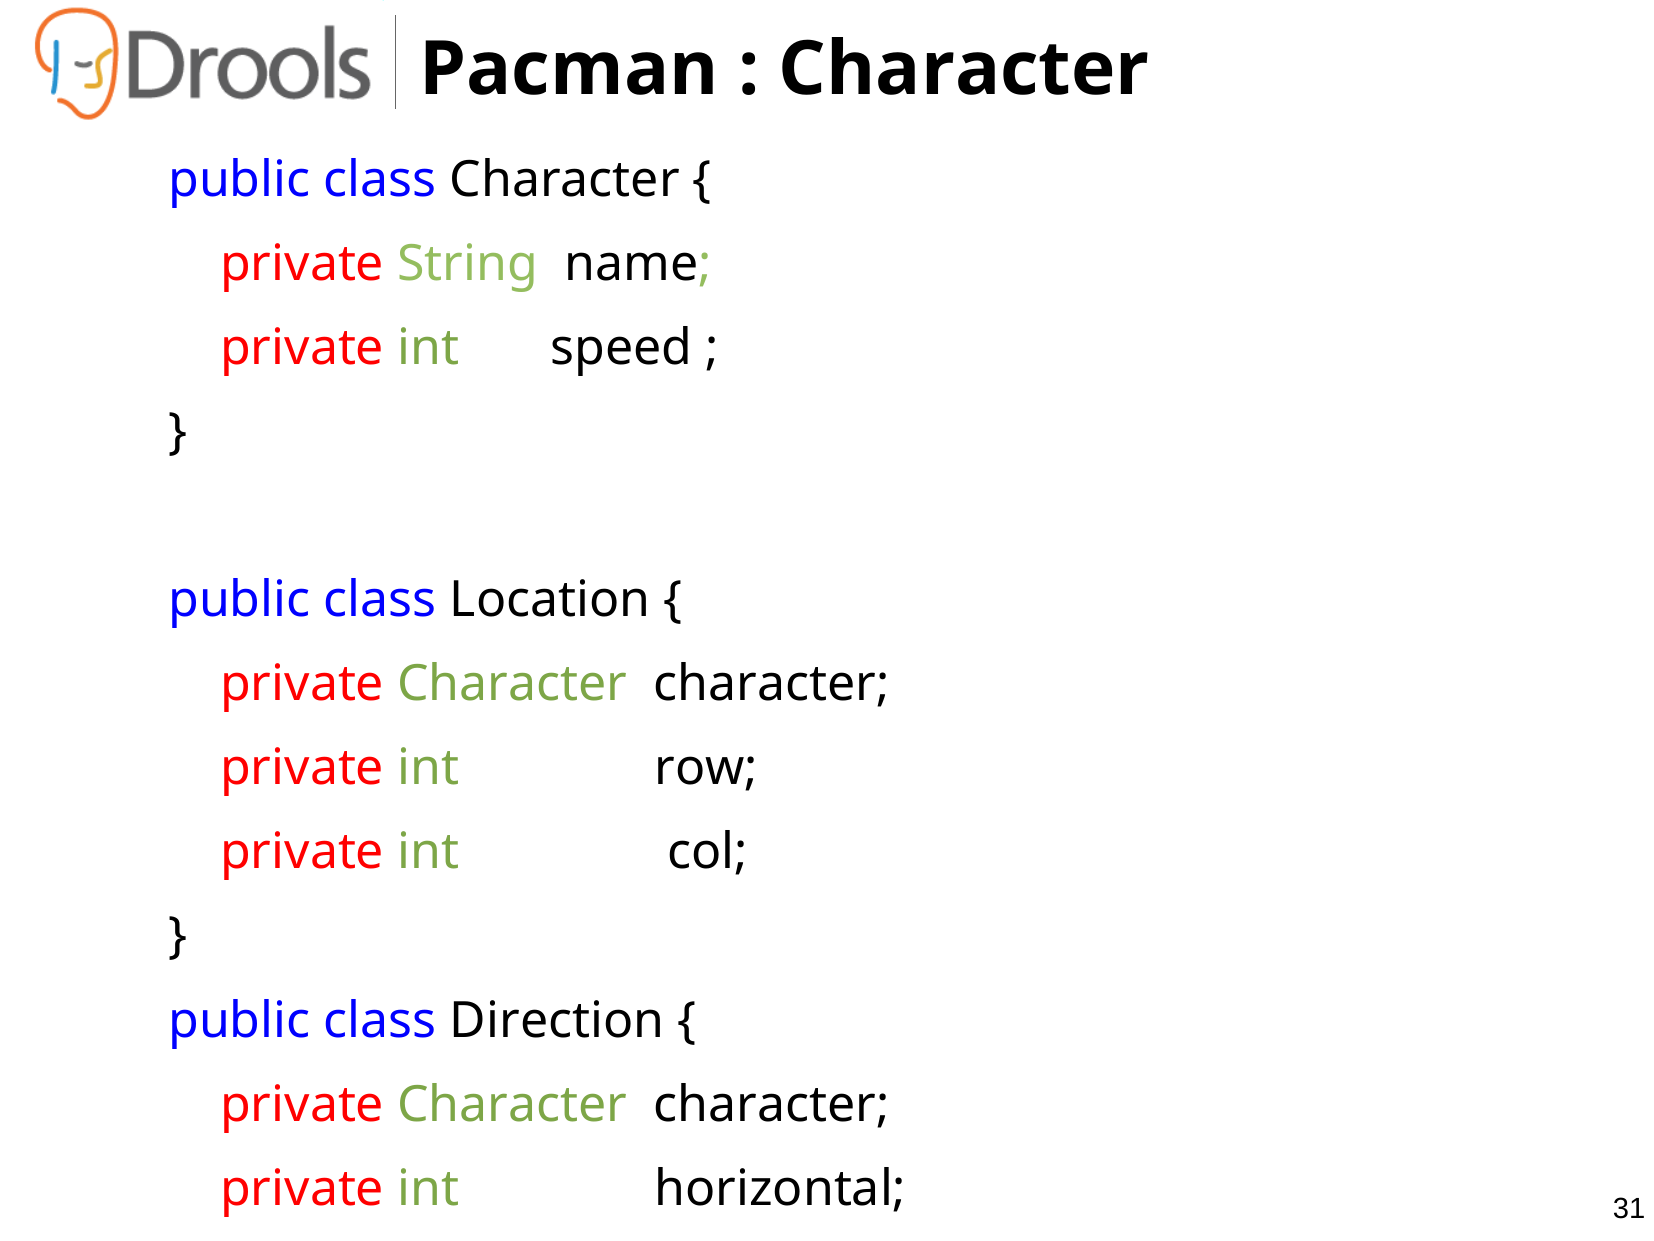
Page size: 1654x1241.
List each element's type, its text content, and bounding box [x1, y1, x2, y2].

list public class Character { private String name; private int speed ; } public class Location { private Character character; private int row; private int col; } public class Direction { private Character character; private int horizontal; private int vertical; } [168, 142, 1281, 1241]
picture [29, 0, 384, 126]
title Pacman : Character [419, 12, 1630, 118]
